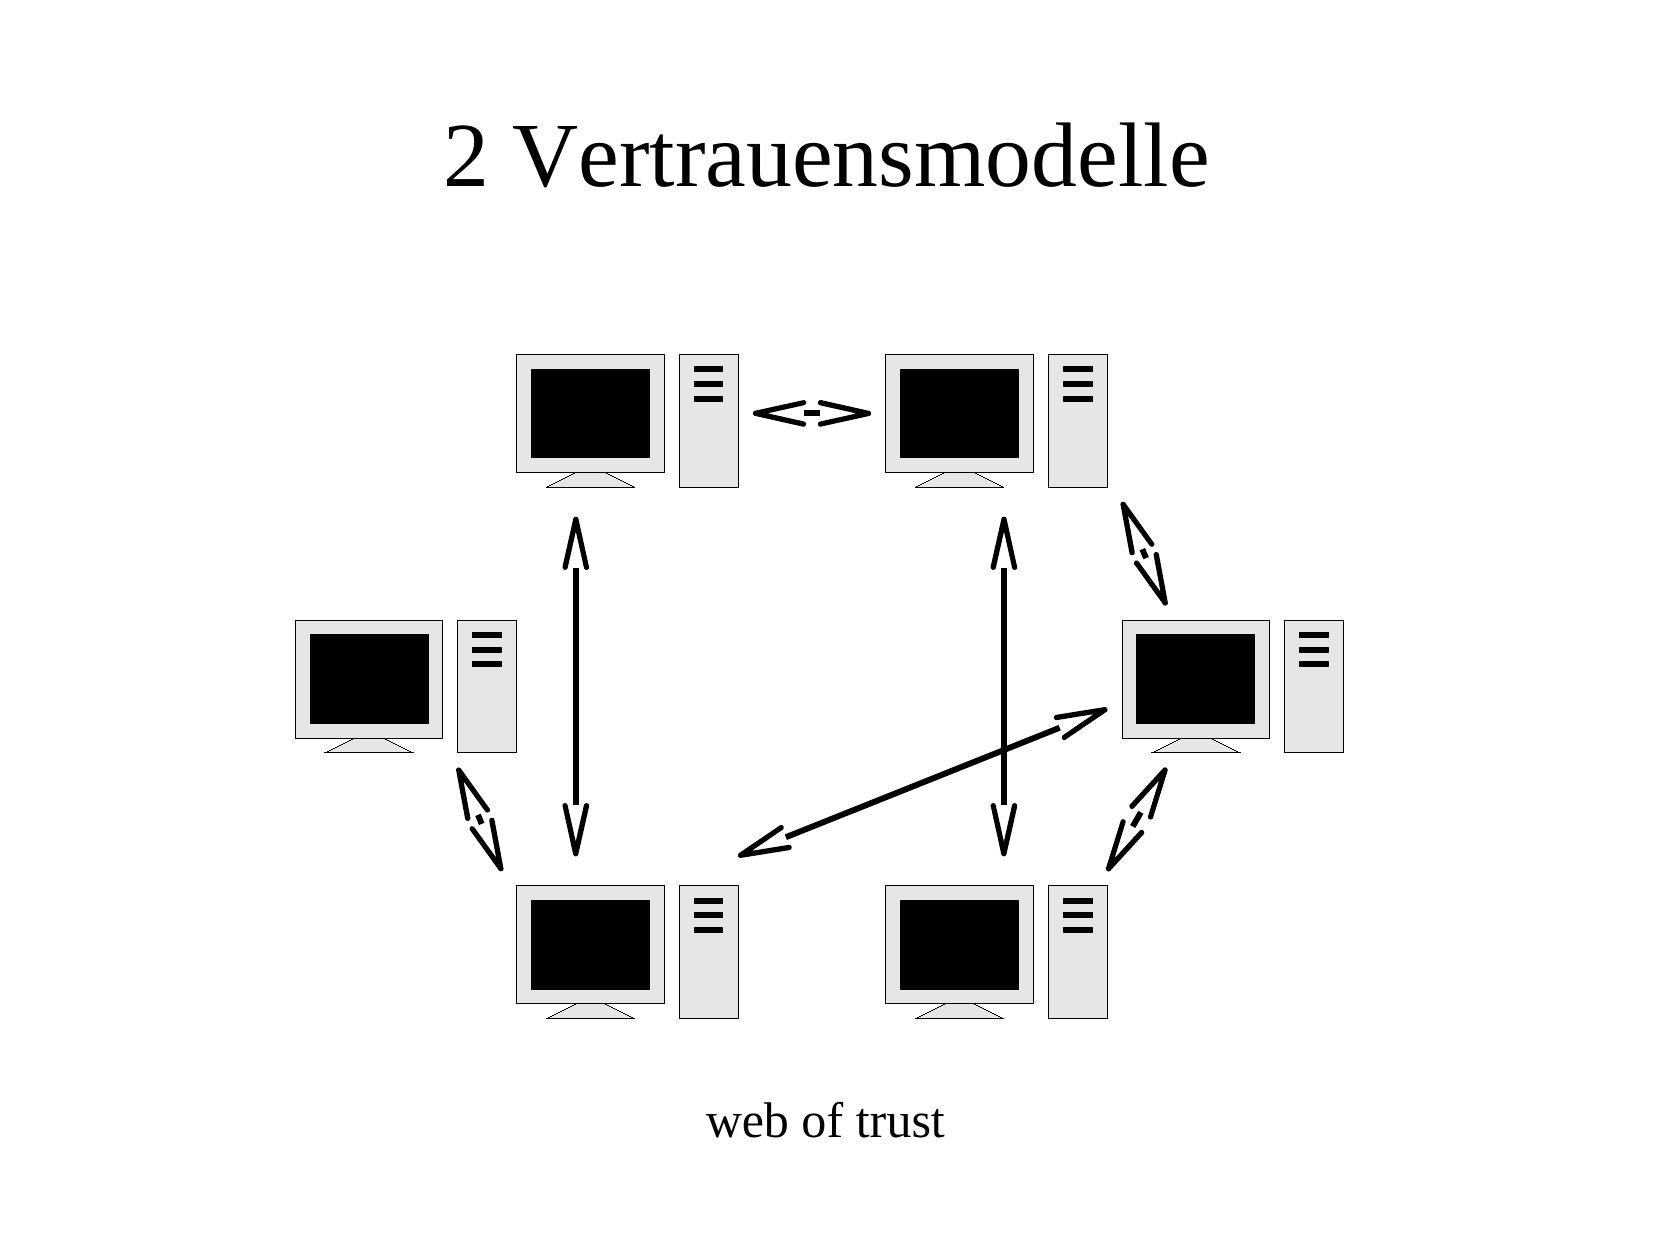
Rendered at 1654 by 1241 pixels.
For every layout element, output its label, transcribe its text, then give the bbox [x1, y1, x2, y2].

text_box [885, 885, 1034, 1019]
text_box [457, 620, 517, 753]
text_box [1048, 354, 1108, 488]
text_box [1284, 620, 1344, 753]
title 2 Vertrauensmodelle [121, 102, 1534, 311]
text_box [516, 885, 665, 1019]
text_box [1122, 620, 1270, 753]
text_box [679, 885, 739, 1019]
text_box [1048, 885, 1108, 1019]
text_box web of trust [705, 1092, 940, 1148]
text_box [679, 354, 739, 488]
text_box [885, 354, 1034, 488]
text_box [295, 620, 443, 753]
text_box [516, 354, 665, 488]
